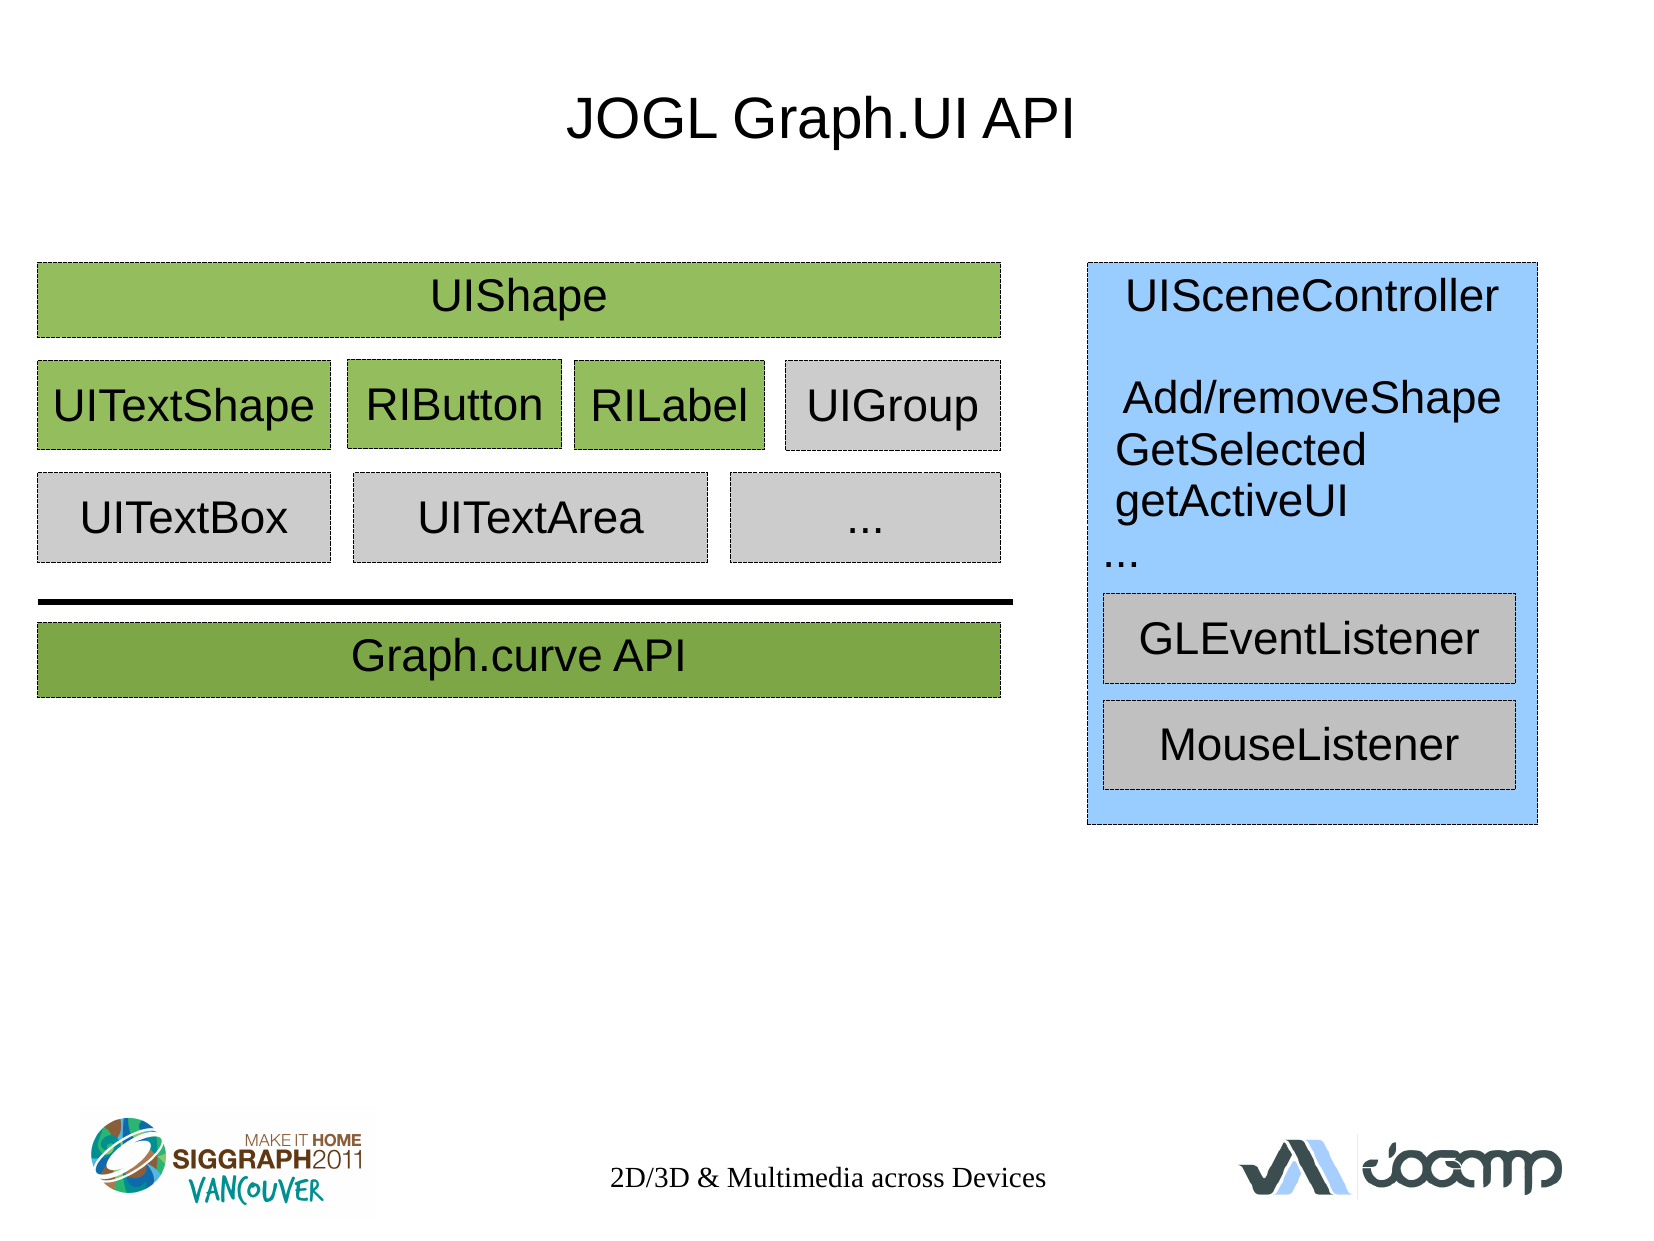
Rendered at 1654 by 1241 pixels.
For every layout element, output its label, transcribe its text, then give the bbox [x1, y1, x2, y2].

picture [80, 1106, 376, 1217]
text_box Graph.curve API [37, 622, 1001, 698]
title JOGL Graph.UI API [68, 56, 1576, 181]
text_box RIButton [347, 359, 562, 449]
text_box UITextShape [37, 360, 331, 450]
text_box RILabel [574, 360, 765, 450]
text_box UISceneController Add/removeShape GetSelected getActiveUI ... [1087, 262, 1538, 825]
text_box UITextArea [353, 472, 708, 563]
text_box UIGroup [785, 360, 1001, 451]
text_box MouseListener [1103, 700, 1516, 790]
picture [1237, 1134, 1562, 1200]
text_box ... [730, 472, 1001, 563]
text_box GLEventListener [1103, 593, 1516, 684]
text_box UITextBox [37, 472, 331, 563]
text_box UIShape [37, 262, 1001, 338]
